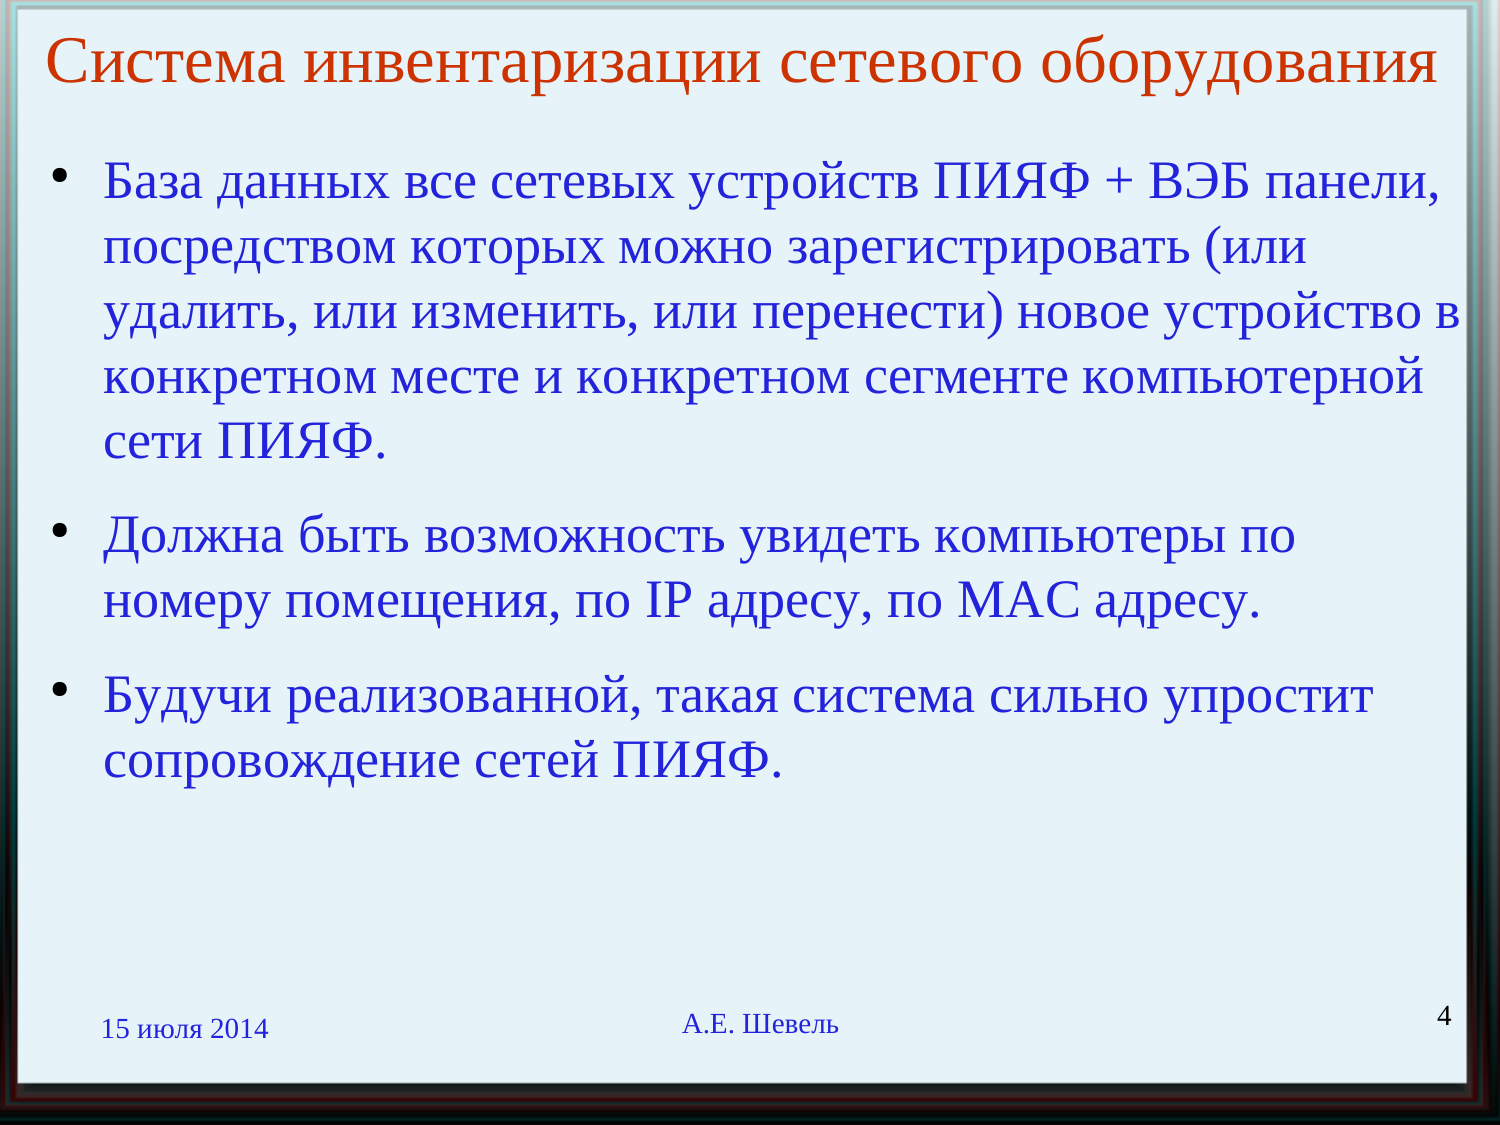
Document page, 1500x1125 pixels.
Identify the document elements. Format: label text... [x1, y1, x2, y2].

list База данных все сетевых устройств ПИЯФ + ВЭБ панели, посредством которых можно зарегистрировать (или удалить, или изменить, или перенести) новое устройство в конкретном месте и конкретном сегменте компьютерной сети ПИЯФ. Должна быть возможность увидеть компьютеры по номеру помещения, по IP адресу, по МАС адресу. Будучи реализованной, такая система сильно упростит сопровождение сетей ПИЯФ. [17, 96, 1483, 955]
title Система инвентаризации сетевого оборудования [0, 7, 1463, 103]
picture [0, 0, 1500, 1125]
